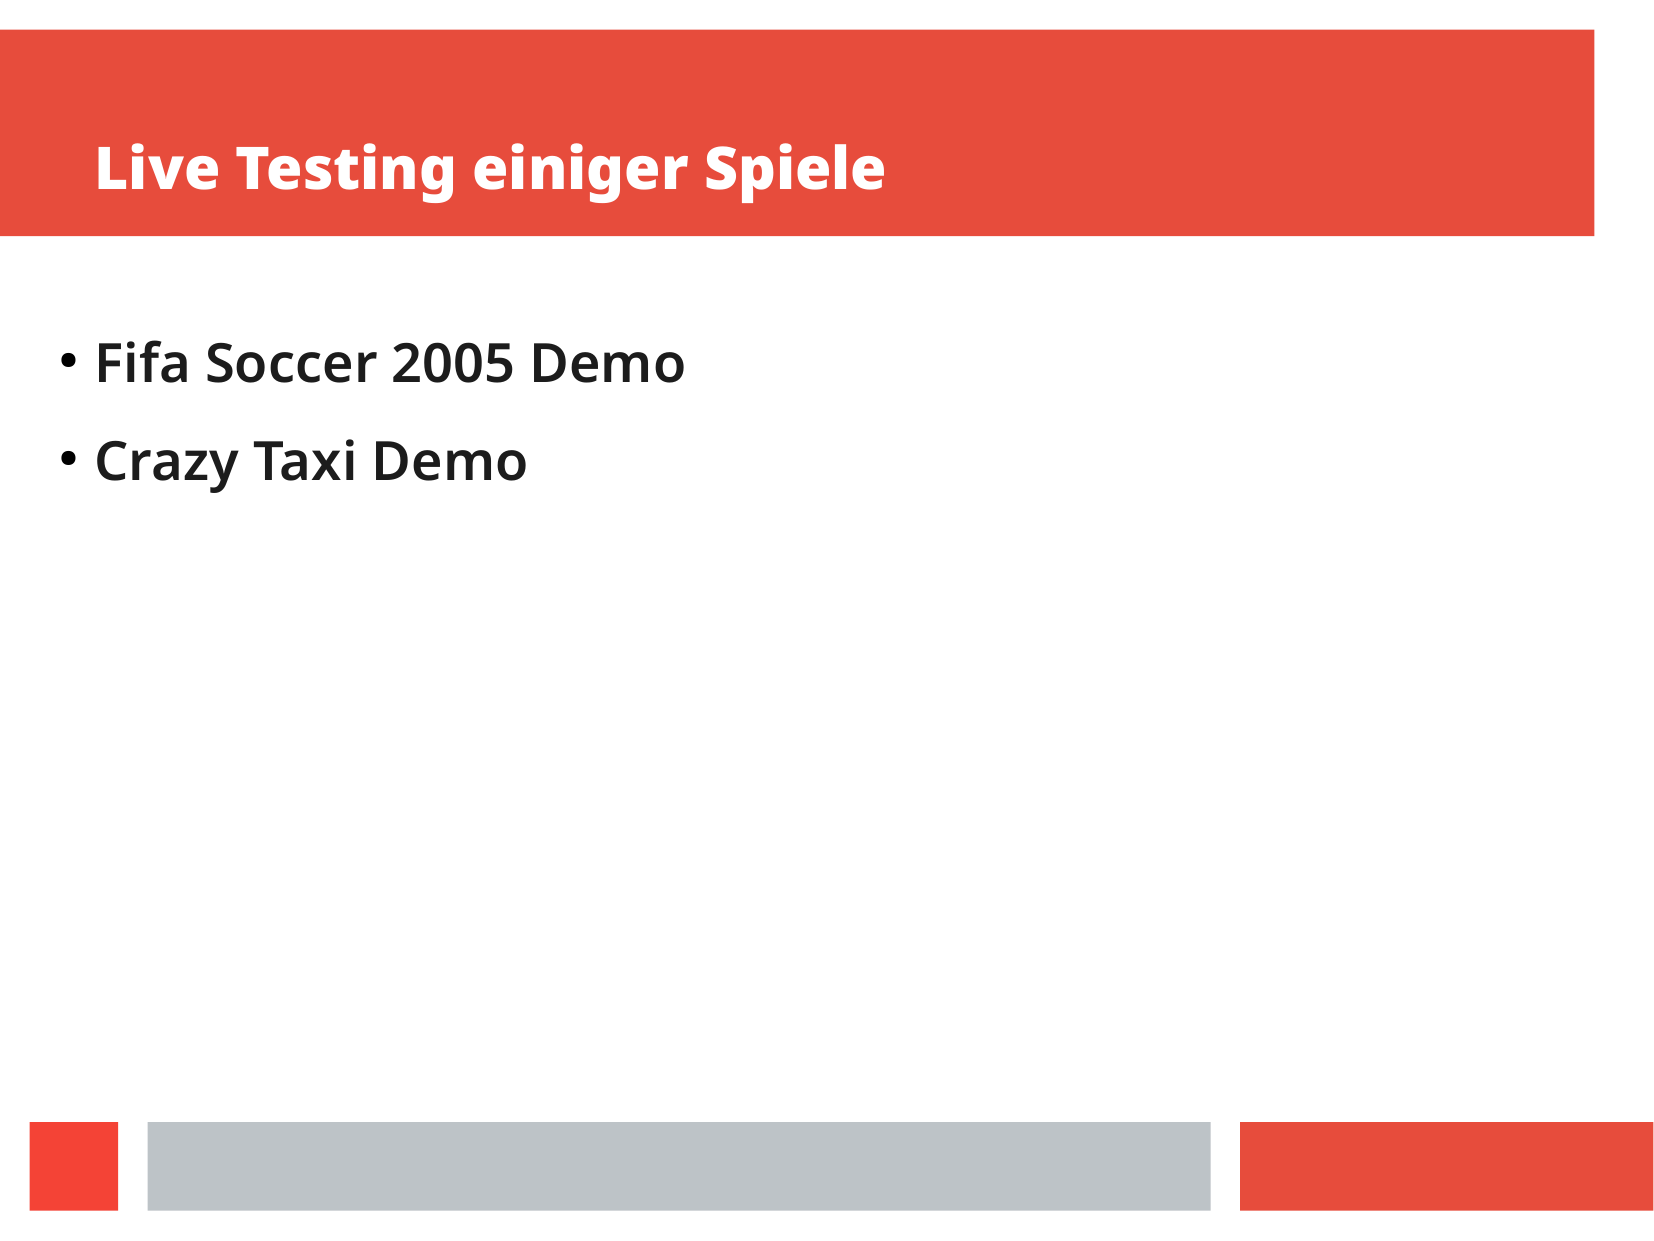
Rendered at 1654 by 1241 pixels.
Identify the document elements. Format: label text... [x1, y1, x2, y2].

title Live Testing einiger Spiele [59, 59, 1595, 207]
list Fifa Soccer 2005 Demo Crazy Taxi Demo [59, 324, 1565, 1093]
